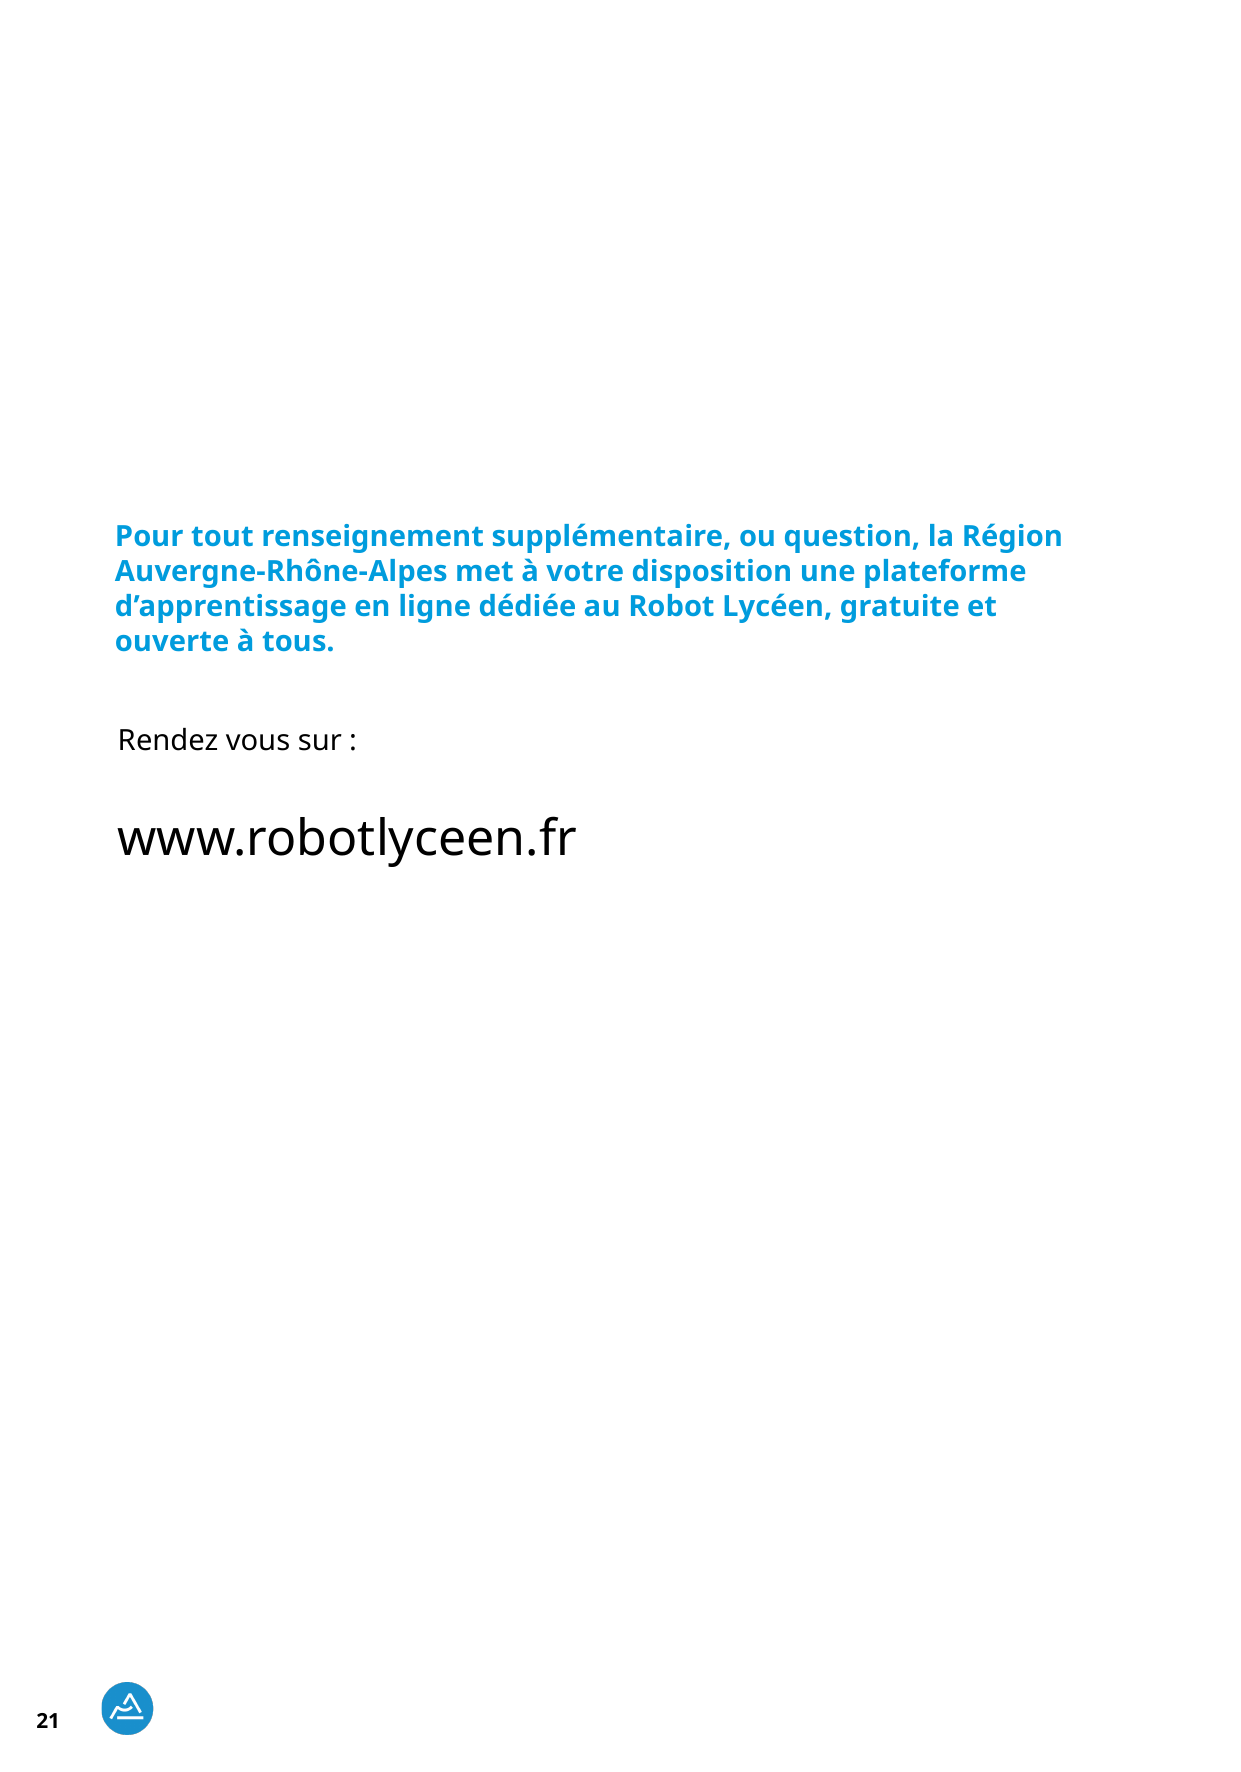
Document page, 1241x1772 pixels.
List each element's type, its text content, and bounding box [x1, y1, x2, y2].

text_box Pour tout renseignement supplémentaire, ou question, la Région Auvergne-Rhône-Alpes met à votre disposition une plateforme d’apprentissage en ligne dédiée au Robot Lycéen, gratuite et ouverte à tous. [100, 501, 1128, 659]
picture [101, 1682, 161, 1735]
text_box Rendez vous sur : www.robotlyceen.fr [102, 700, 1147, 1125]
text_box 21 [8, 1670, 75, 1748]
